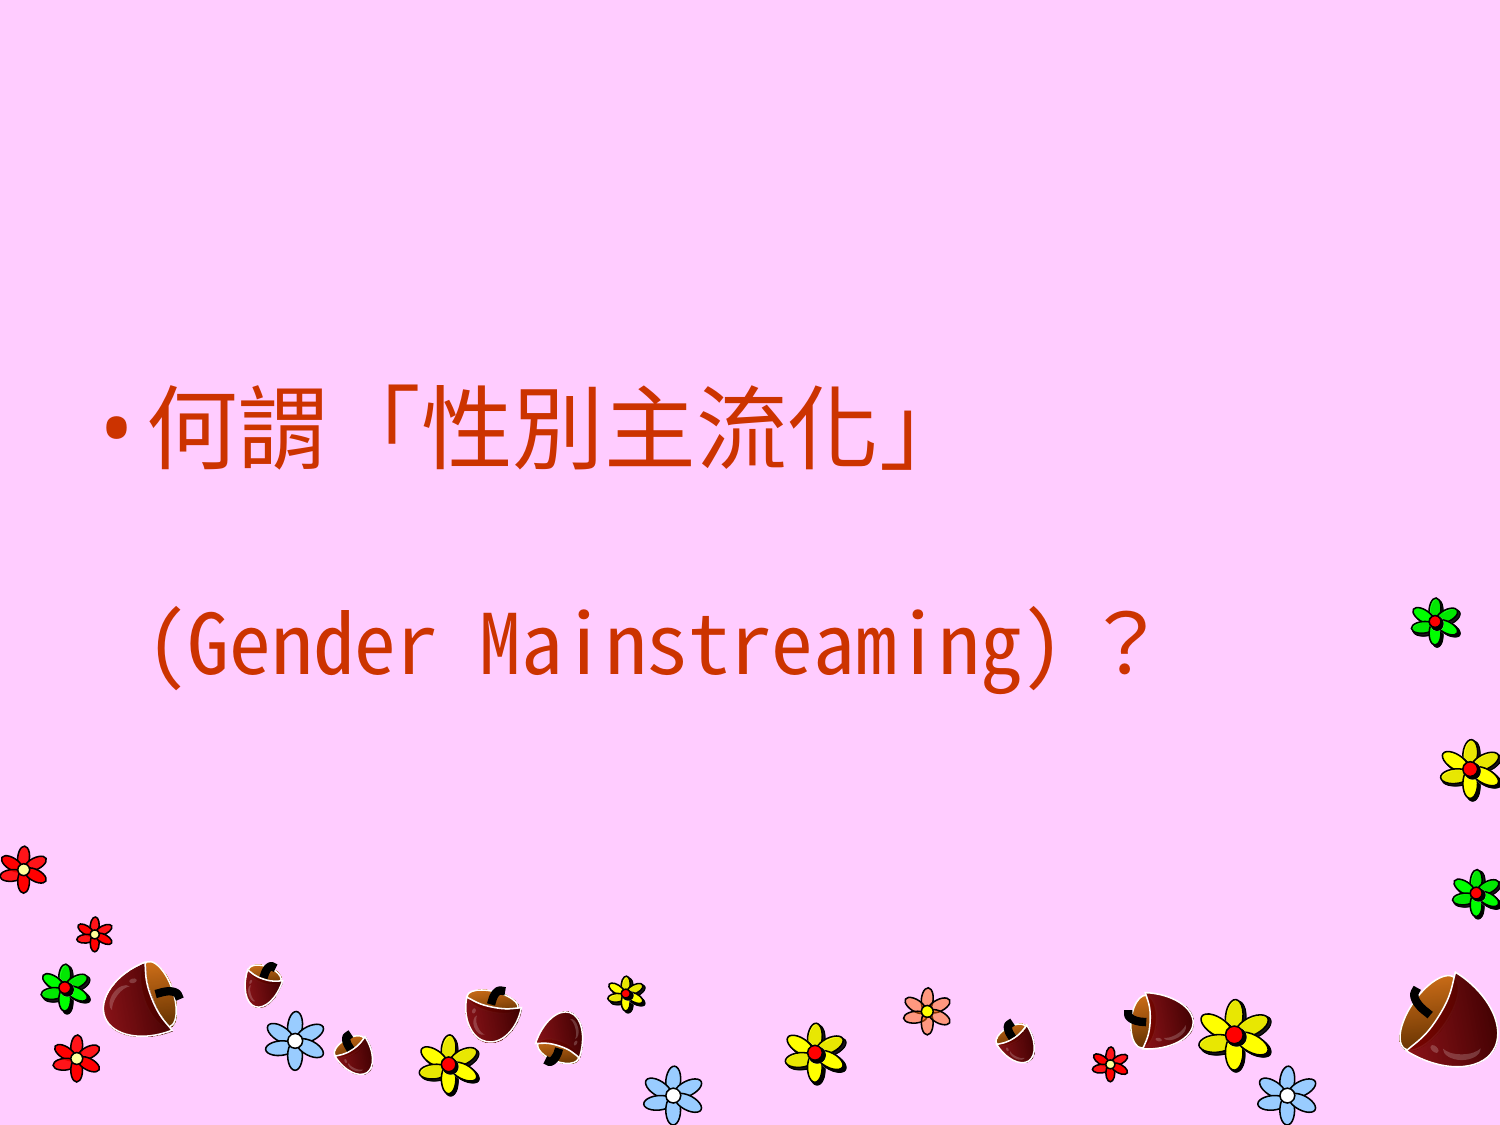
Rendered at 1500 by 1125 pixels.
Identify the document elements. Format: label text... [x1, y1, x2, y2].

list 何謂「性別主流化」 (Gender Mainstreaming)？ [75, 262, 1426, 1005]
